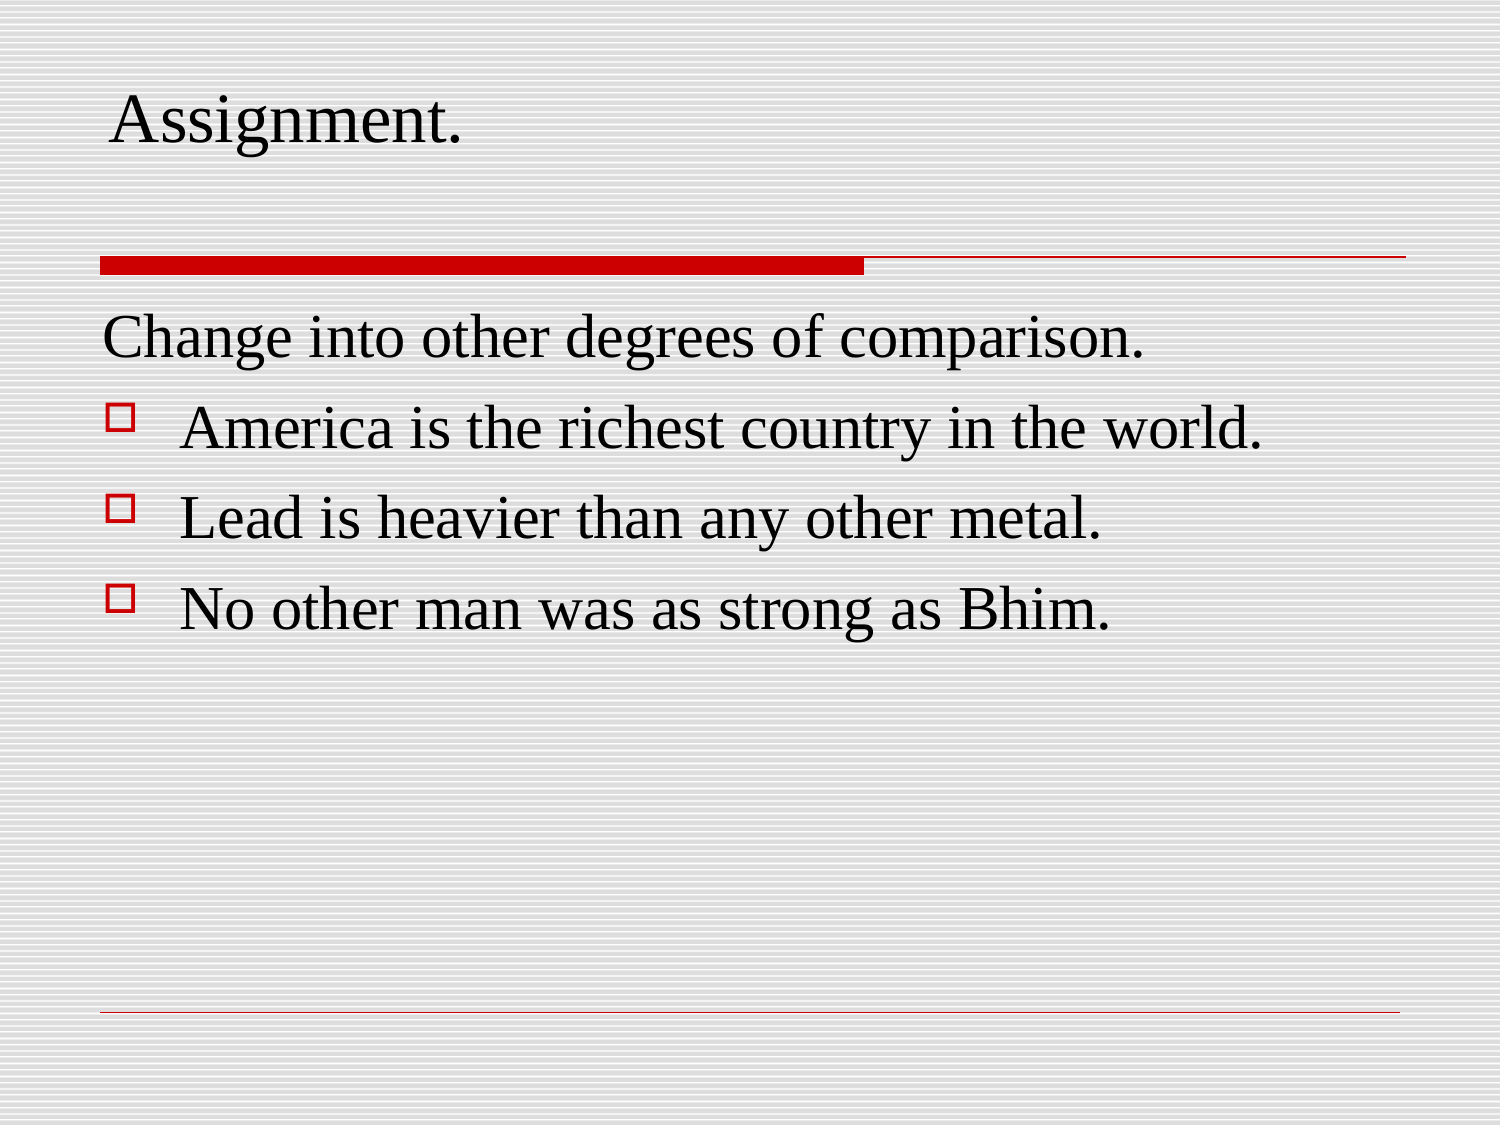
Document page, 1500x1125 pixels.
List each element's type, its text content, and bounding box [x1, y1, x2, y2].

picture [0, 0, 1500, 1125]
title Assignment. [94, 49, 1407, 250]
list Change into other degrees of comparison. America is the richest country in the world. Lead is heavier than any other metal. No other man was as strong as Bhim. [87, 287, 1400, 988]
